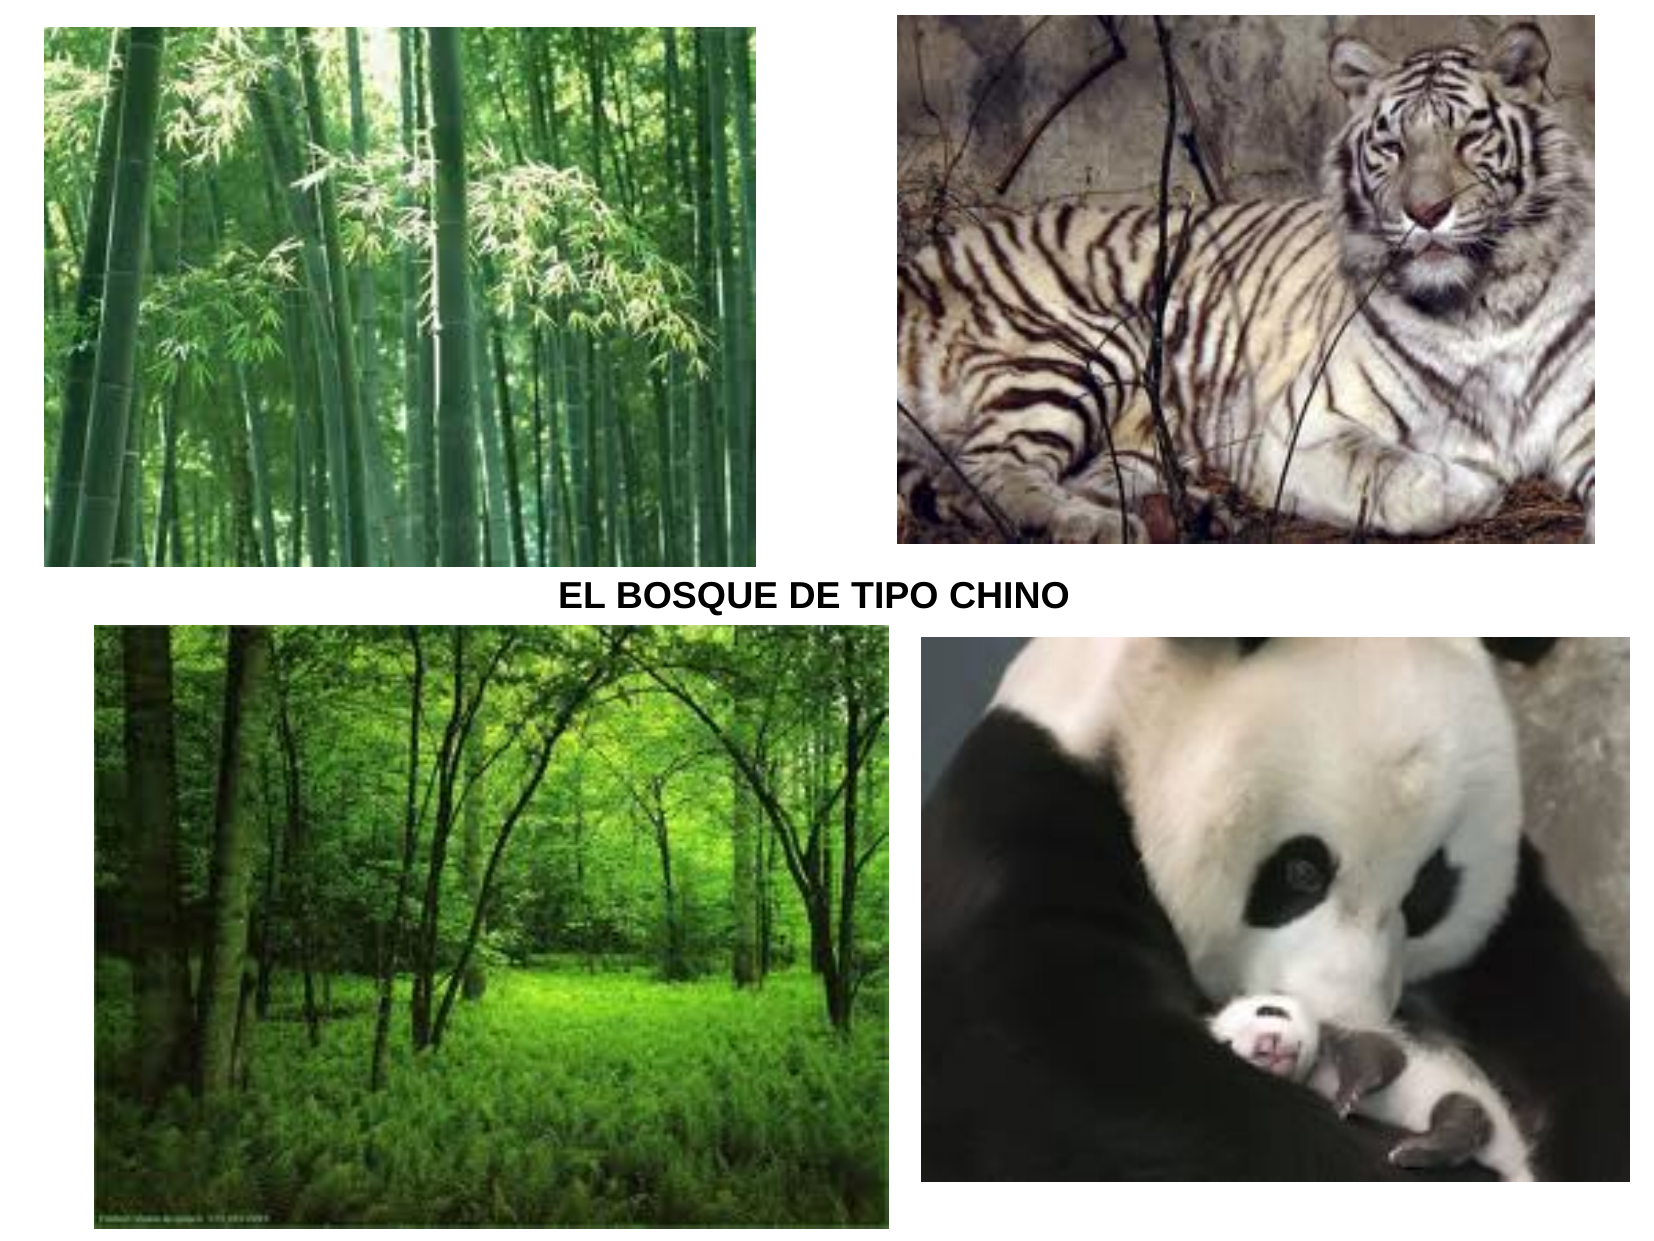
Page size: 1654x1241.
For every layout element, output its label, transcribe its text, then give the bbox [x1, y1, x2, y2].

picture [94, 625, 889, 1229]
picture [897, 15, 1595, 544]
picture [44, 27, 756, 567]
picture [921, 637, 1630, 1182]
text_box EL BOSQUE DE TIPO CHINO [543, 566, 1086, 624]
